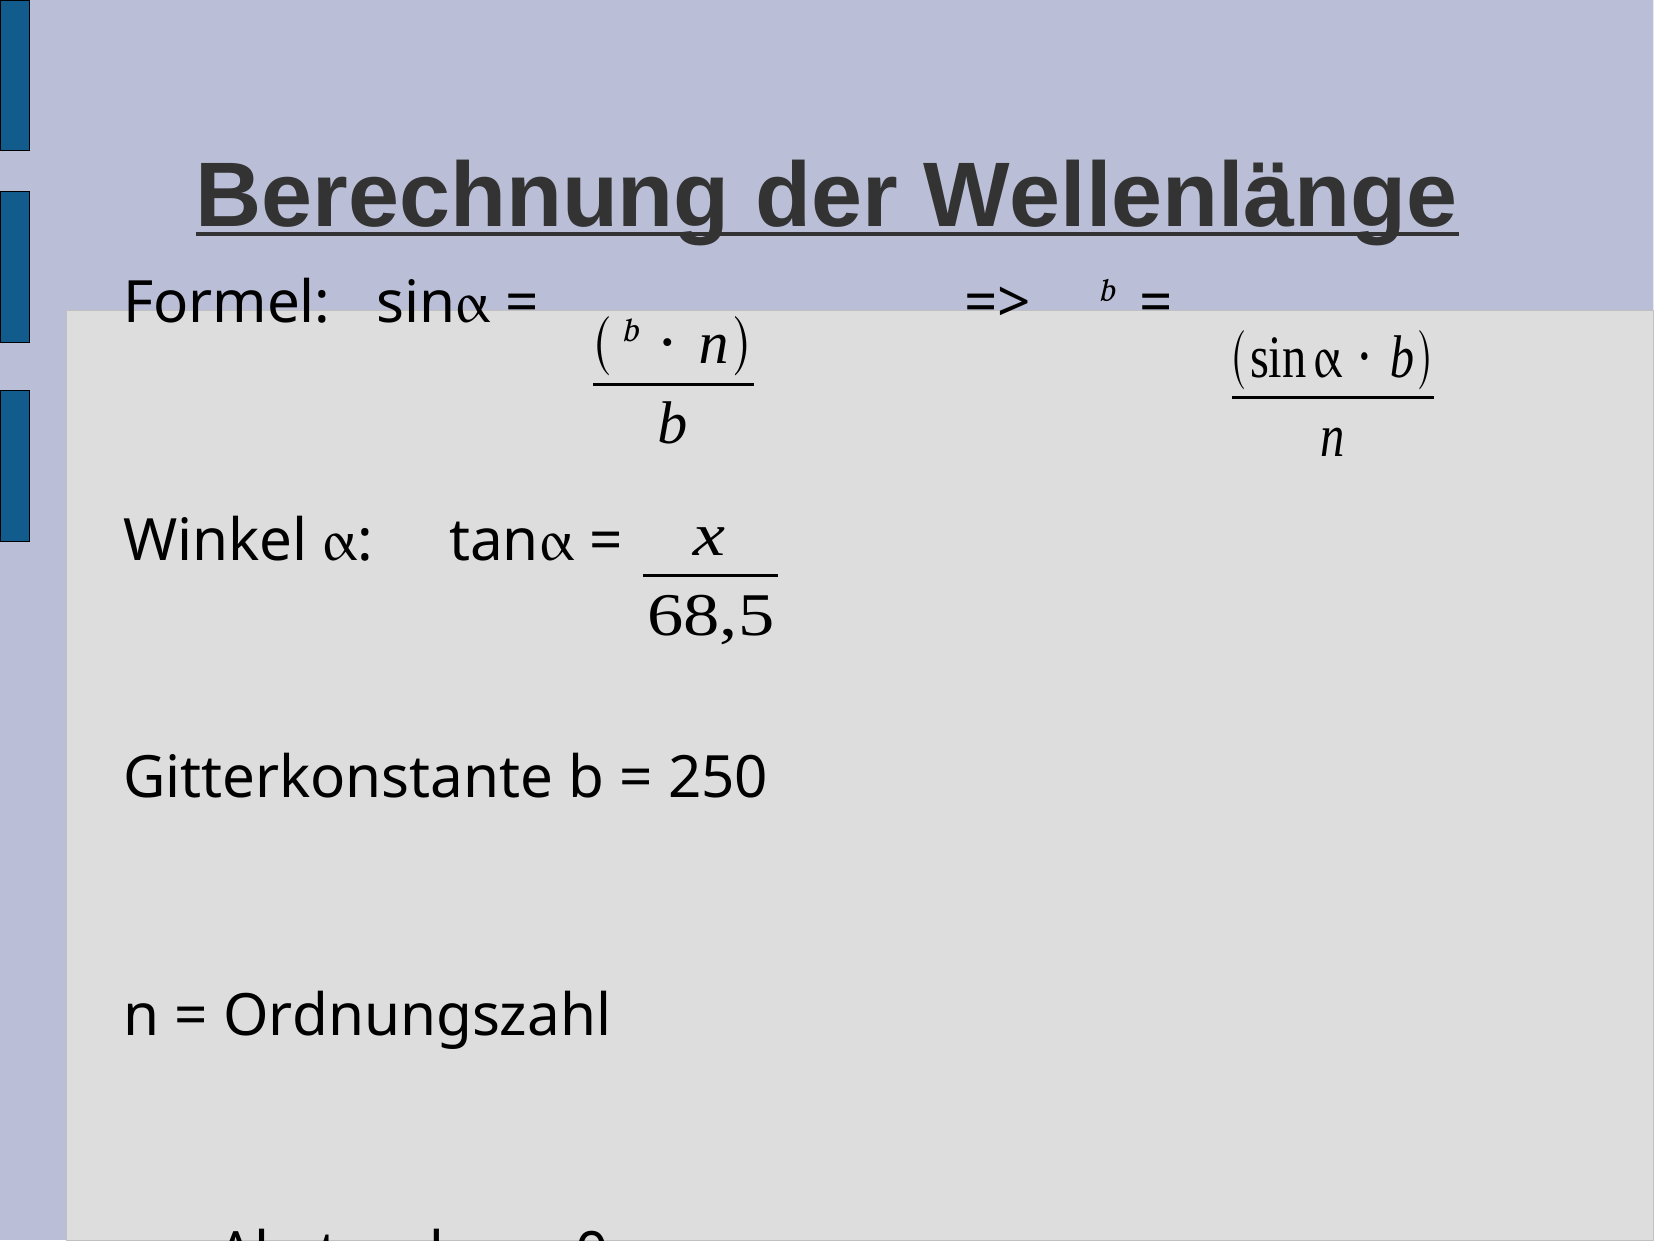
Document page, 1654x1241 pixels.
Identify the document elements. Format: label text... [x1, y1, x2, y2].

title Berechnung der Wellenlänge [121, 91, 1534, 299]
chart [620, 501, 798, 650]
text_box Formel: sin = =>  = Winkel : tan = Gitterkonstante b = 250 n = Ordnungszahl x = Abstand von 0 [123, 331, 1536, 1241]
chart [574, 311, 770, 458]
chart [1216, 324, 1447, 472]
